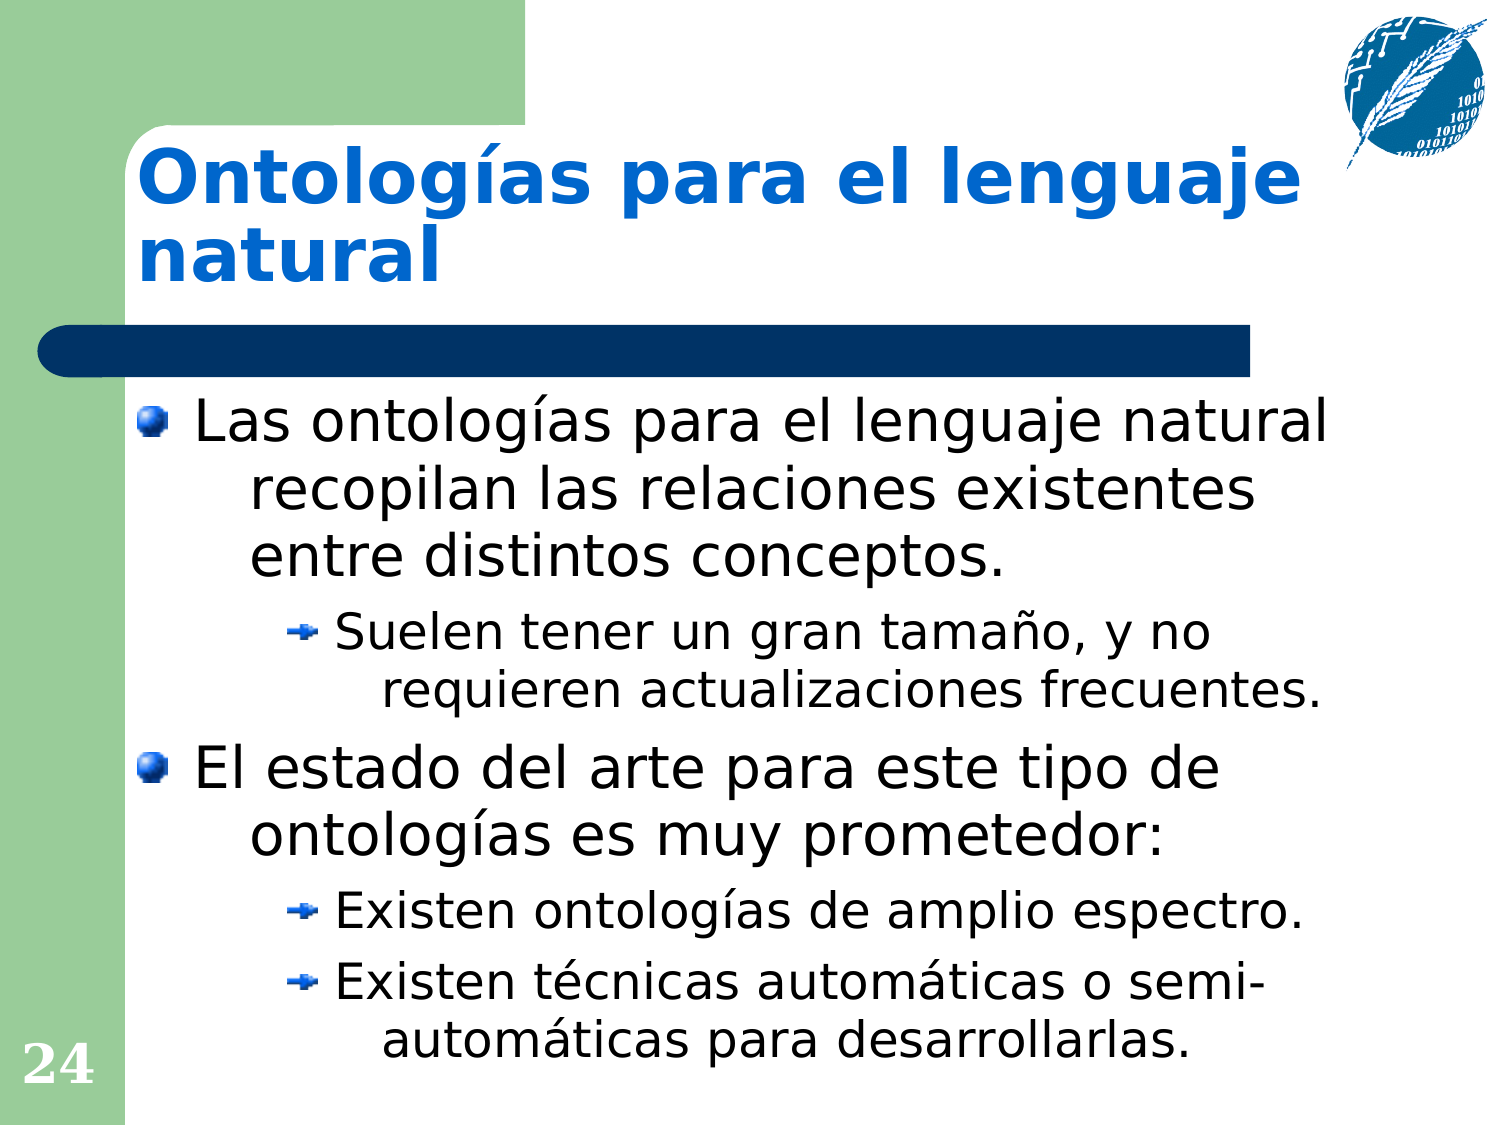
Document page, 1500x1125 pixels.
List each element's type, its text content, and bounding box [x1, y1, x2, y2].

picture [1427, 138, 1431, 148]
picture [1341, 15, 1487, 172]
picture [1436, 127, 1450, 136]
list Las ontologías para el lenguaje natural recopilan las relaciones existentes entre distintos conceptos. Suelen tener un gran tamaño, y no requieren actualizaciones frecuentes. El estado del arte para este tipo de ontologías es muy prometedor: Existen ontologías de amplio espectro. Existen técnicas automáticas o semi-automáticas para desarrollarlas. [137, 387, 1400, 1070]
picture [1416, 140, 1425, 149]
title Ontologías para el lenguaje natural [136, 135, 1414, 302]
picture [1433, 139, 1440, 147]
